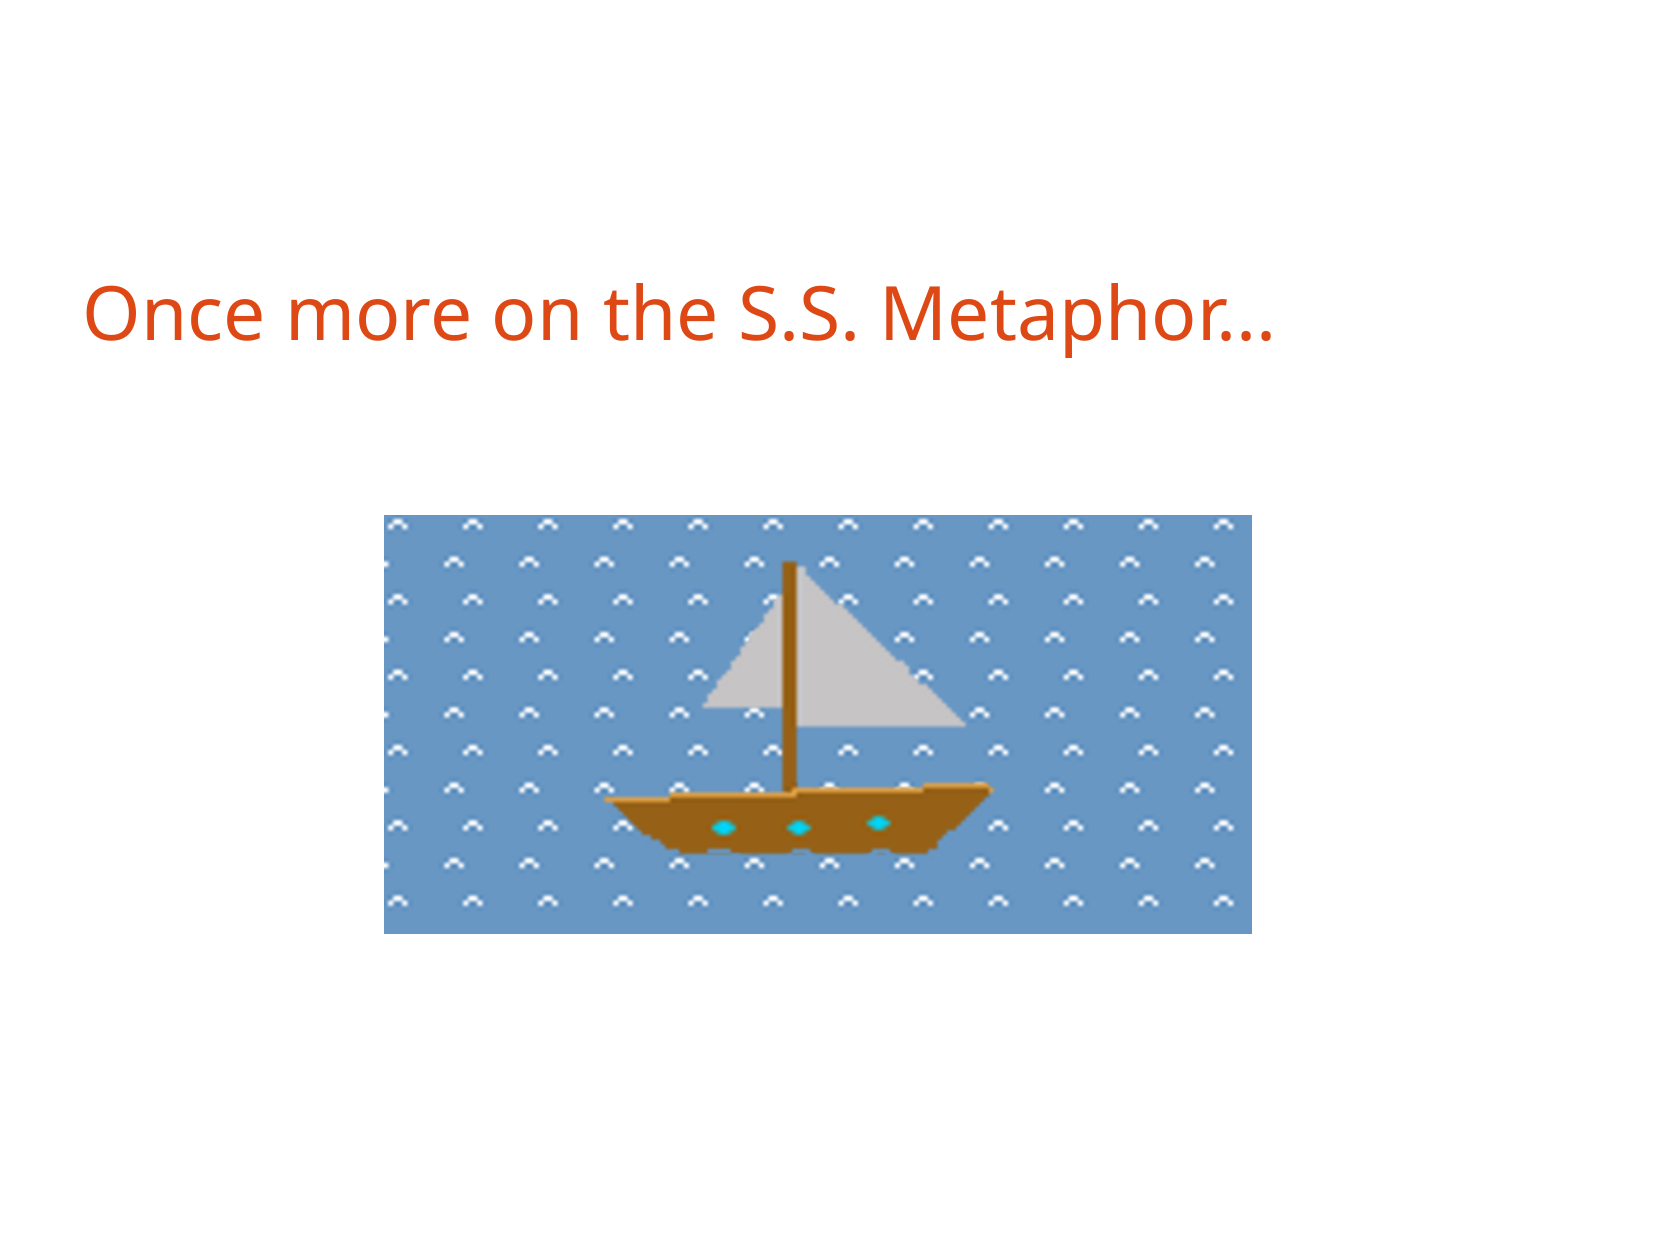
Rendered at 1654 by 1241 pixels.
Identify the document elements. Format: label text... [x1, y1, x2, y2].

picture [384, 515, 1252, 934]
title Once more on the S.S. Metaphor... [82, 248, 1571, 375]
